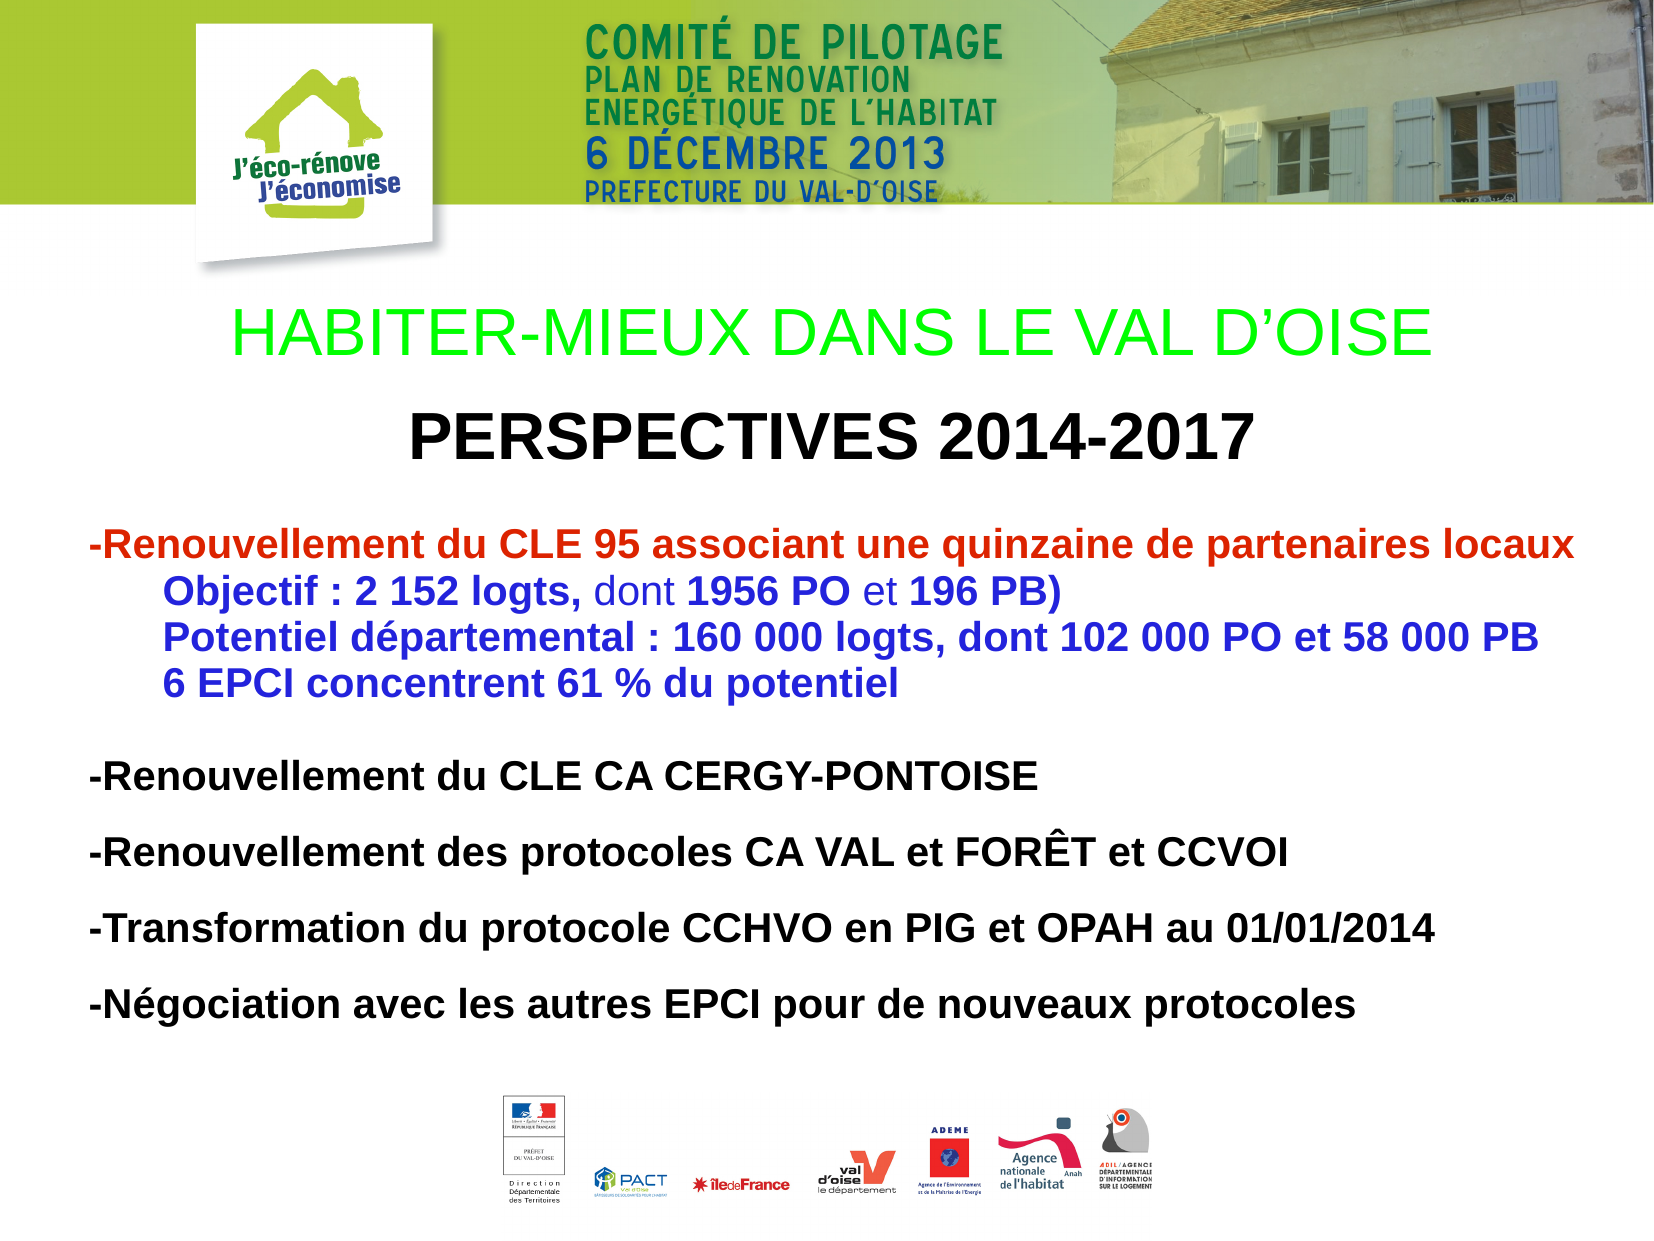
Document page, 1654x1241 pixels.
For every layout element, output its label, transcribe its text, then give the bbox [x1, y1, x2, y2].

list HABITER-MIEUX DANS LE VAL D’OISE PERSPECTIVES 2014-2017 -Renouvellement du CLE 95 associant une quinzaine de partenaires locaux Objectif : 2 152 logts, dont 1956 PO et 196 PB) Potentiel départemental : 160 000 logts, dont 102 000 PO et 58 000 PB 6 EPCI concentrent 61 % du potentiel -Renouvellement du CLE CA CERGY-PONTOISE -Renouvellement des protocoles CA VAL et FORÊT et CCVOI -Transformation du protocole CCHVO en PIG et OPAH au 01/01/2014 -Négociation avec les autres EPCI pour de nouveaux protocoles [88, 295, 1577, 1093]
